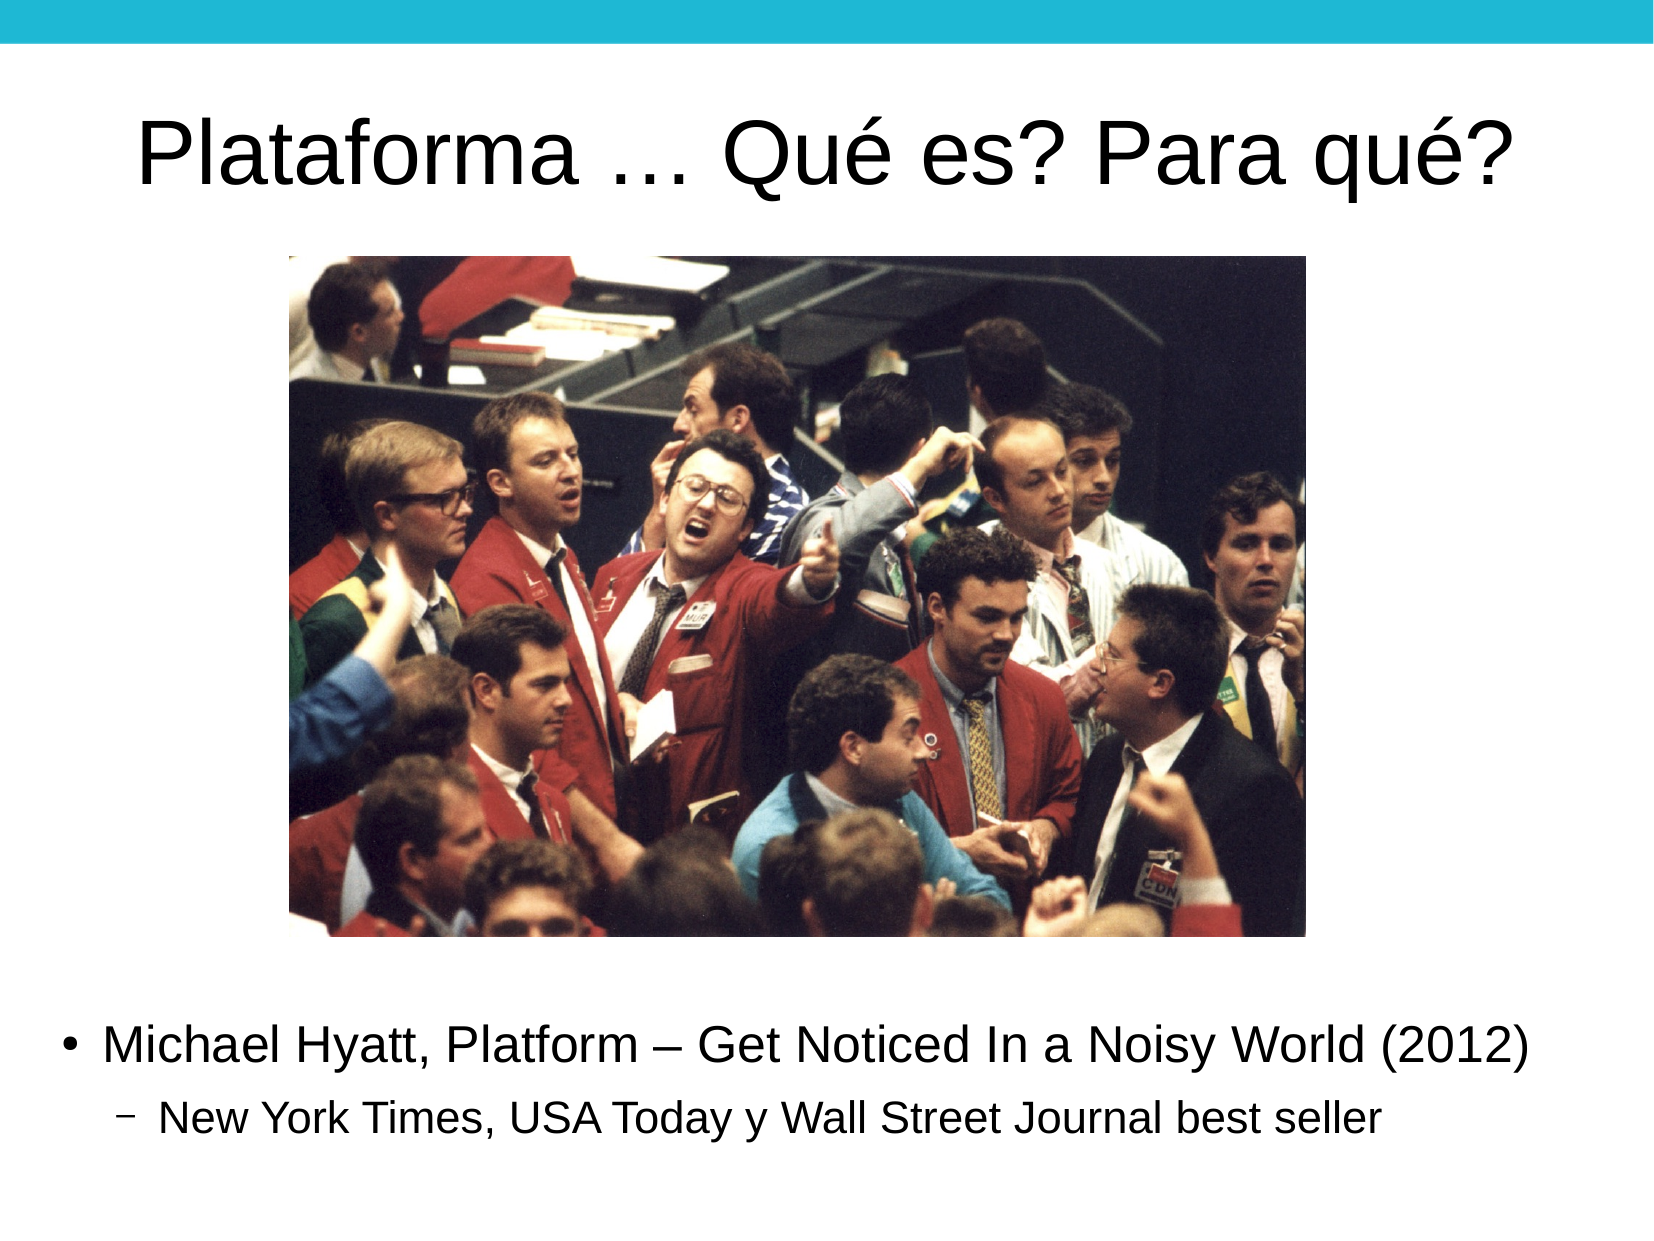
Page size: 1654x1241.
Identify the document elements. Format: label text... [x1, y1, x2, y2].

picture [0, 0, 1654, 44]
title Plataforma … Qué es? Para qué? [82, 49, 1571, 257]
picture [289, 256, 1306, 937]
list Michael Hyatt, Platform – Get Noticed In a Noisy World (2012) New York Times, USA Today y Wall Street Journal best seller [47, 1015, 1619, 1182]
